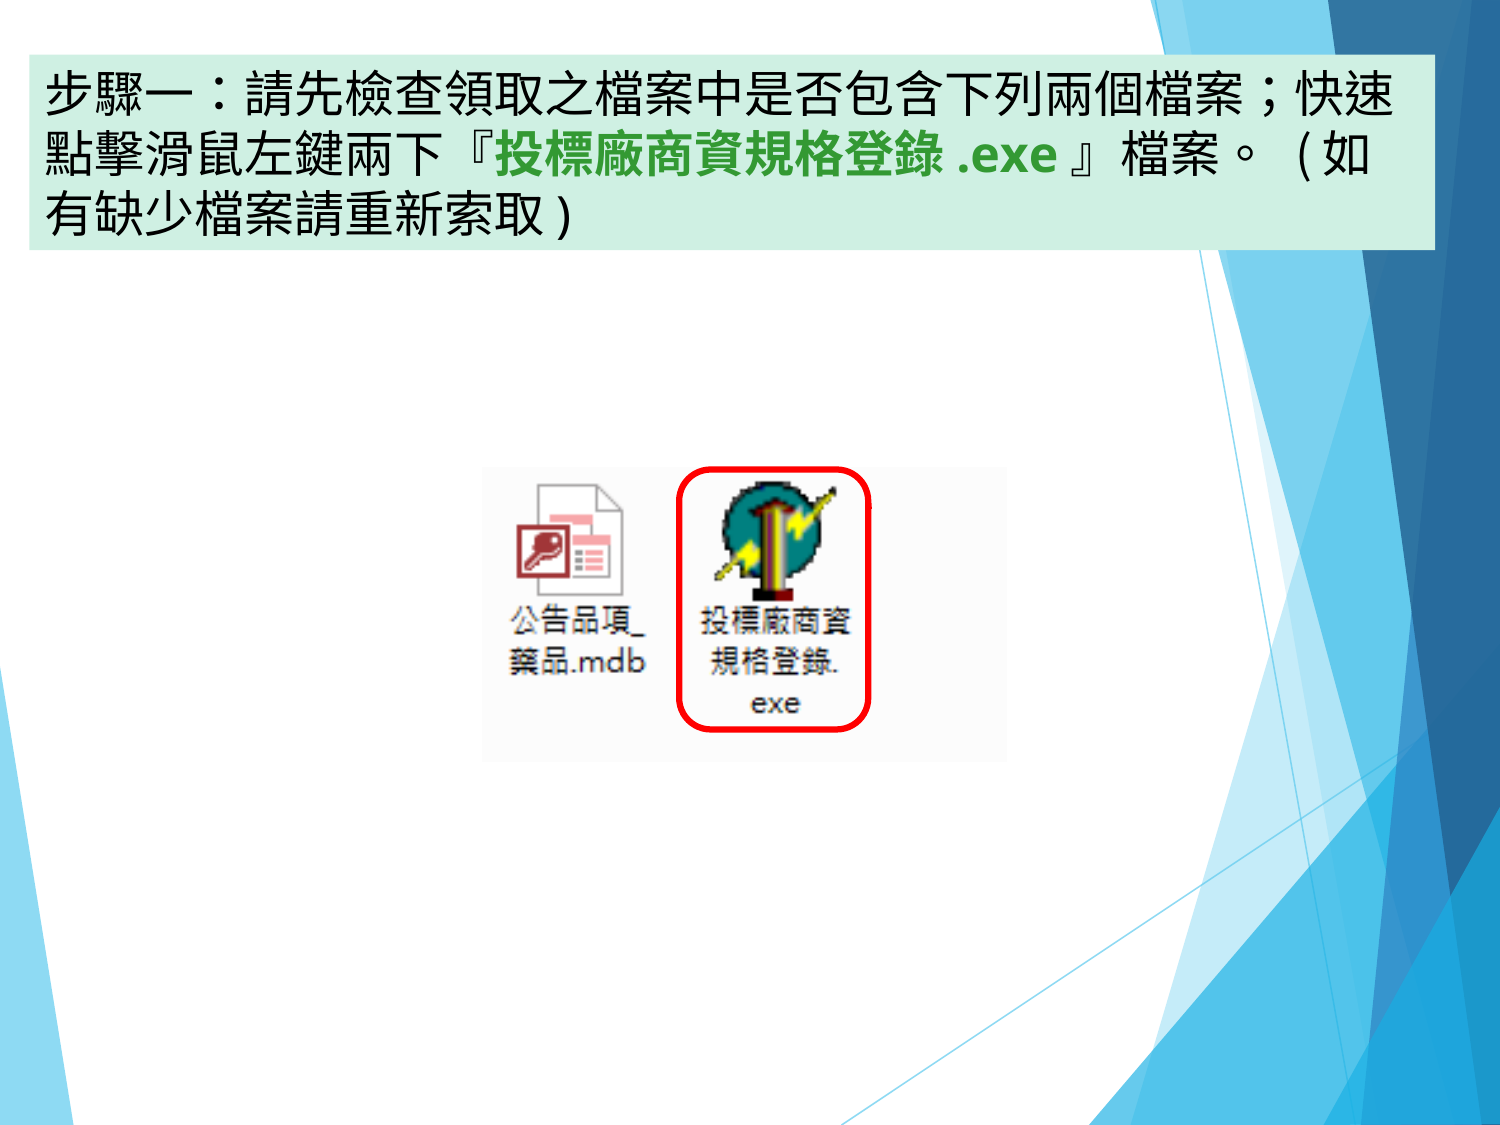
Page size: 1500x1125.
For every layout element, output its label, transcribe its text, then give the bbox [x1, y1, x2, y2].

picture [683, 473, 865, 726]
picture [482, 467, 1007, 762]
text_box 步驟一：請先檢查領取之檔案中是否包含下列兩個檔案；快速點擊滑鼠左鍵兩下『投標廠商資規格登錄.exe』檔案。 (如有缺少檔案請重新索取) [29, 54, 1436, 251]
